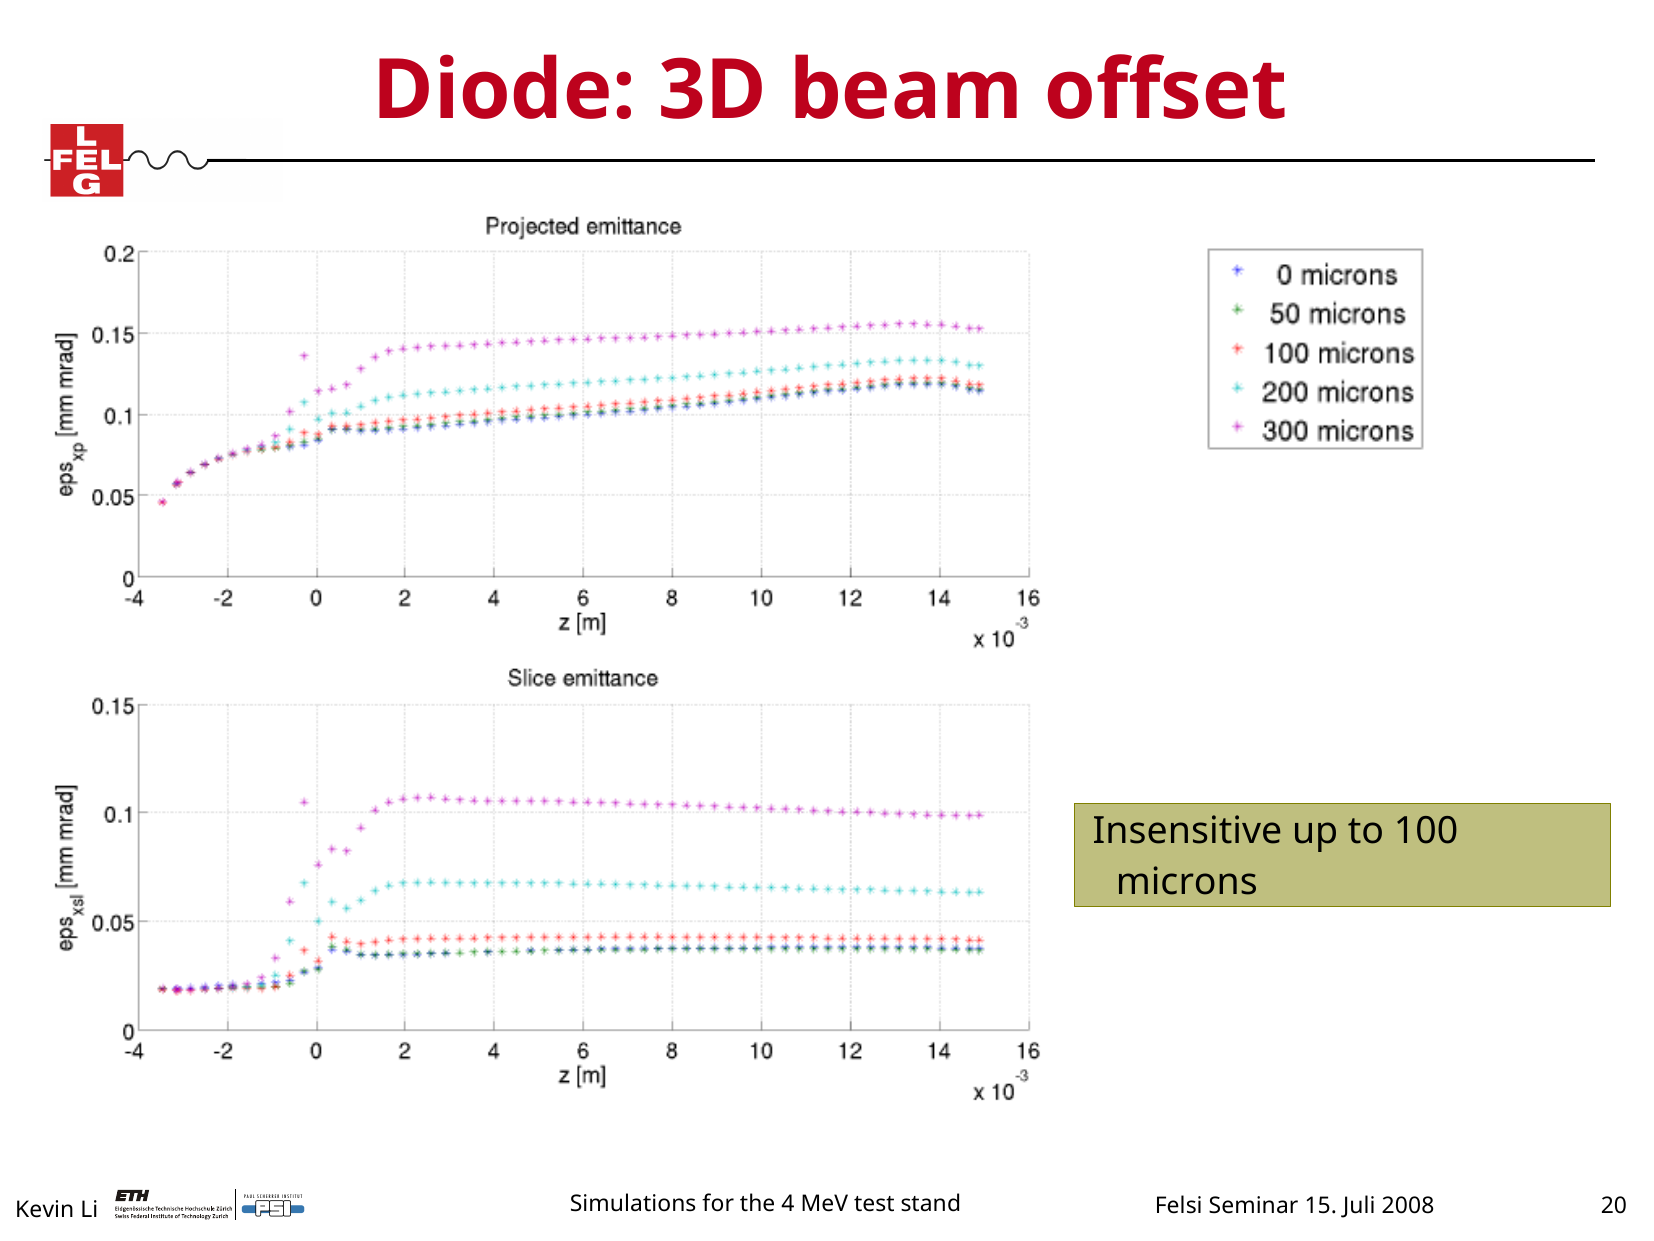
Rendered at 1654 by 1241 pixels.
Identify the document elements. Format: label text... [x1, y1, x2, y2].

picture [238, 1189, 308, 1220]
title Diode: 3D beam offset [124, 17, 1537, 156]
picture [1204, 239, 1432, 458]
text_box Insensitive up to 100 microns [1074, 803, 1611, 869]
picture [42, 118, 283, 202]
picture [36, 206, 1066, 1137]
